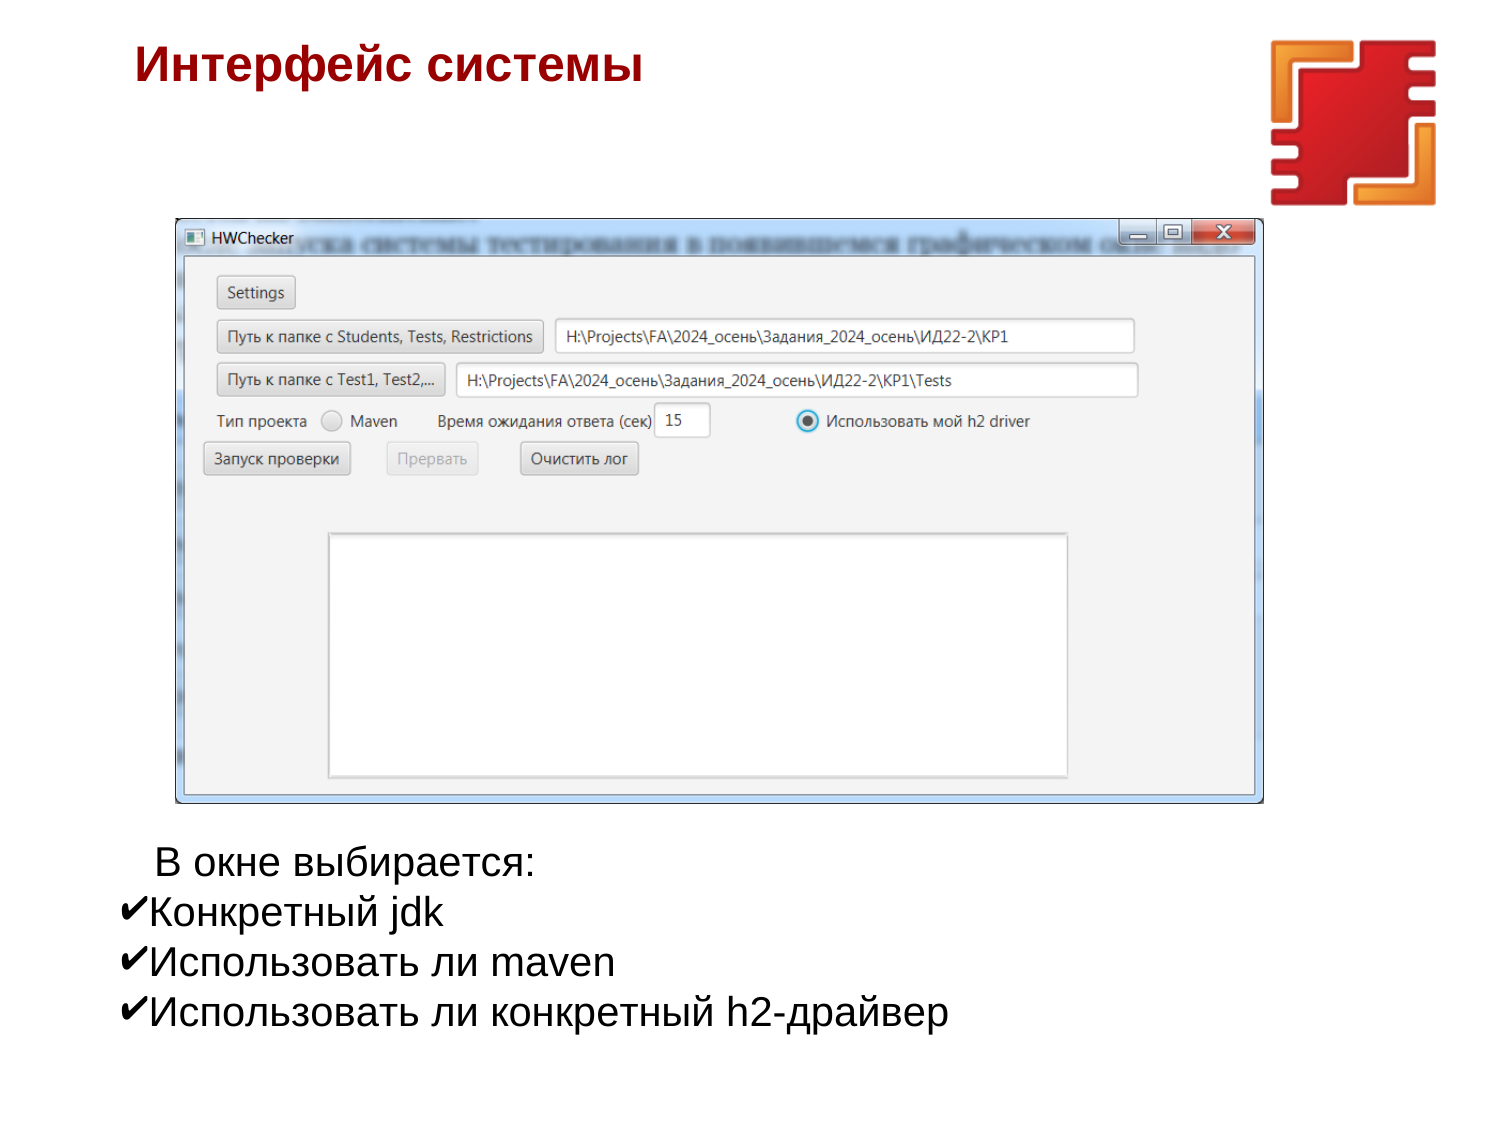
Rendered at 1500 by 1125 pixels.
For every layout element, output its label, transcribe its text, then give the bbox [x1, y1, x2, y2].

picture [1266, 35, 1441, 211]
text_box В окне выбирается: Конкретный jdk Использовать ли maven Использовать ли конкретный h2-драйвер [106, 826, 1406, 1040]
picture [175, 218, 1264, 804]
text_box Интерфейс системы [119, 23, 1266, 221]
